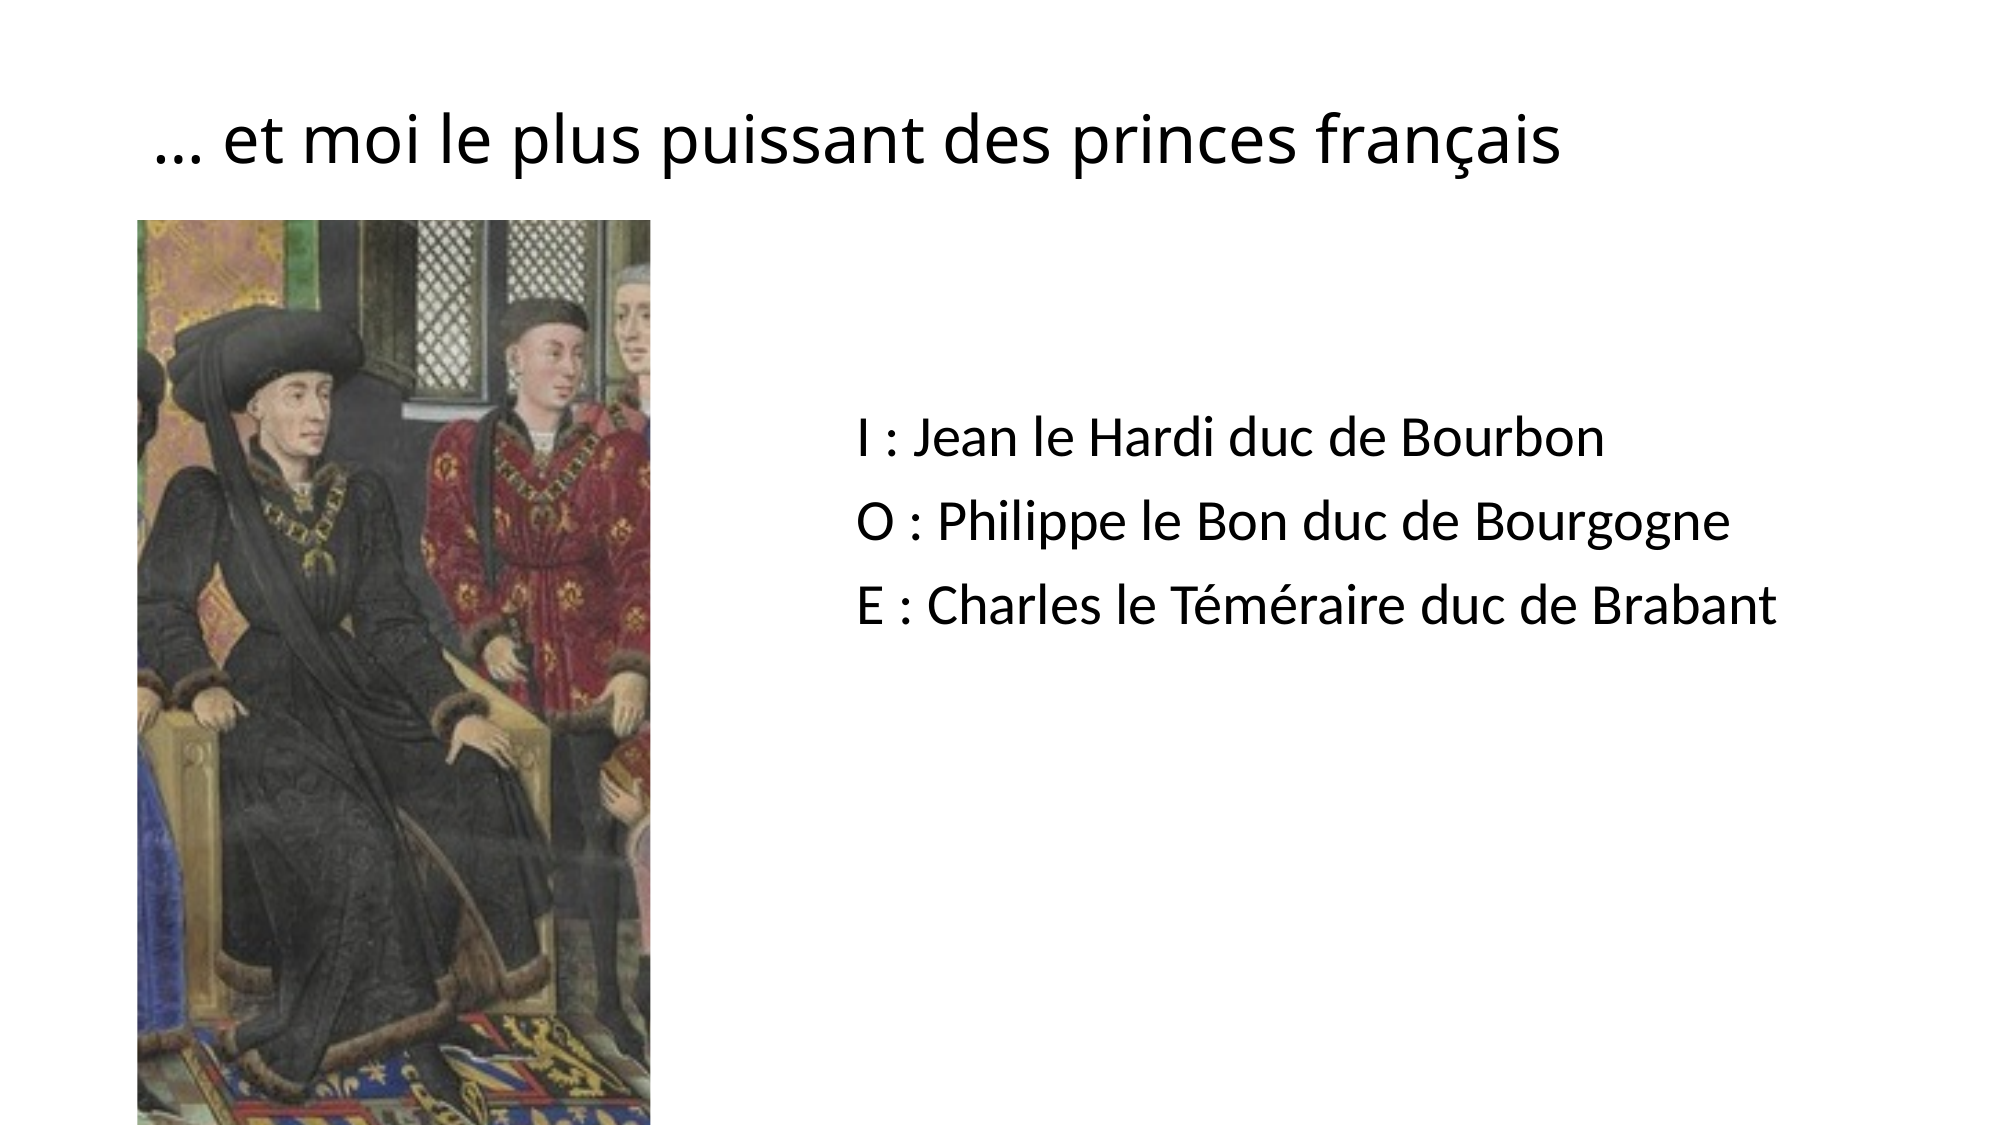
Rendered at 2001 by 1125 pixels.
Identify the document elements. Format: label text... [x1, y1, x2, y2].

picture [137, 220, 651, 1125]
list I : Jean le Hardi duc de Bourbon O : Philippe le Bon duc de Bourgogne E : Charles le Téméraire duc de Brabant [841, 399, 1924, 1014]
title … et moi le plus puissant des princes français [137, 33, 1863, 251]
